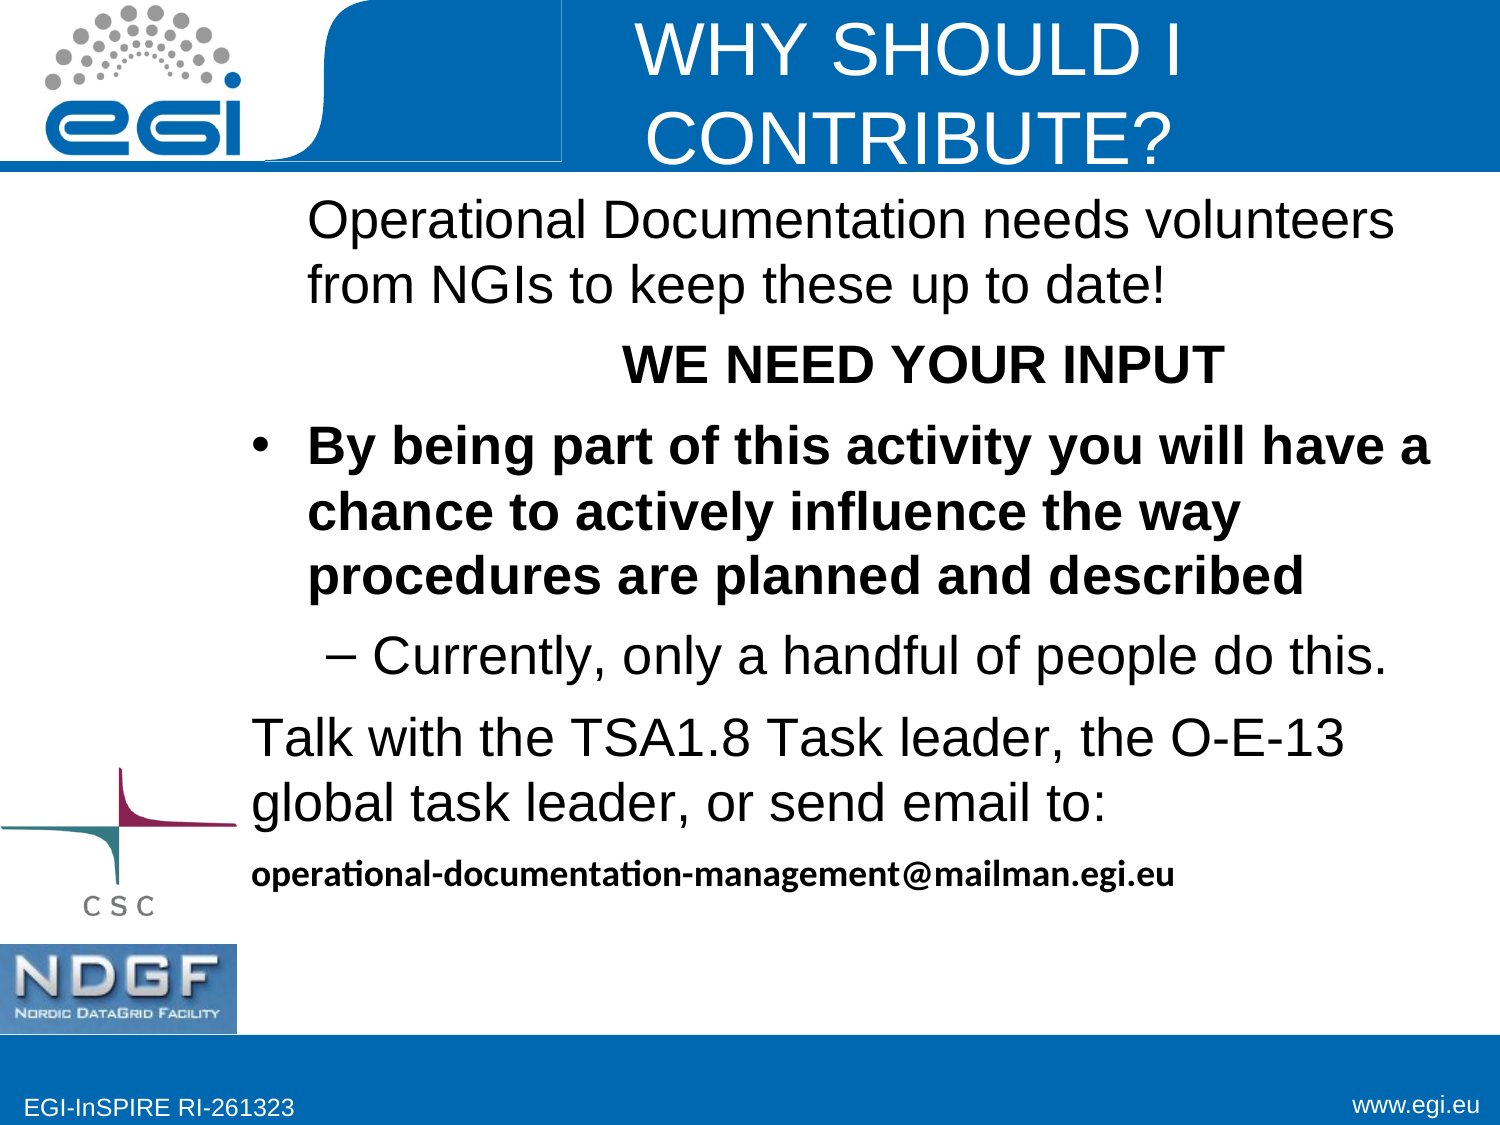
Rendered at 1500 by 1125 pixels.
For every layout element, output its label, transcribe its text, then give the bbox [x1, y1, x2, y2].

picture [0, 767, 236, 916]
list Operational Documentation needs volunteers from NGIs to keep these up to date! WE NEED YOUR INPUT By being part of this activity you will have a chance to actively influence the way procedures are planned and described Currently, only a handful of people do this. Talk with the TSA1.8 Task leader, the O-E-13 global task leader, or send email to: operational-documentation-management@mailman.egi.eu [236, 177, 1500, 983]
title WHY SHOULD I CONTRIBUTE? [348, 0, 1471, 177]
picture [0, 0, 265, 161]
picture [0, 944, 237, 1034]
